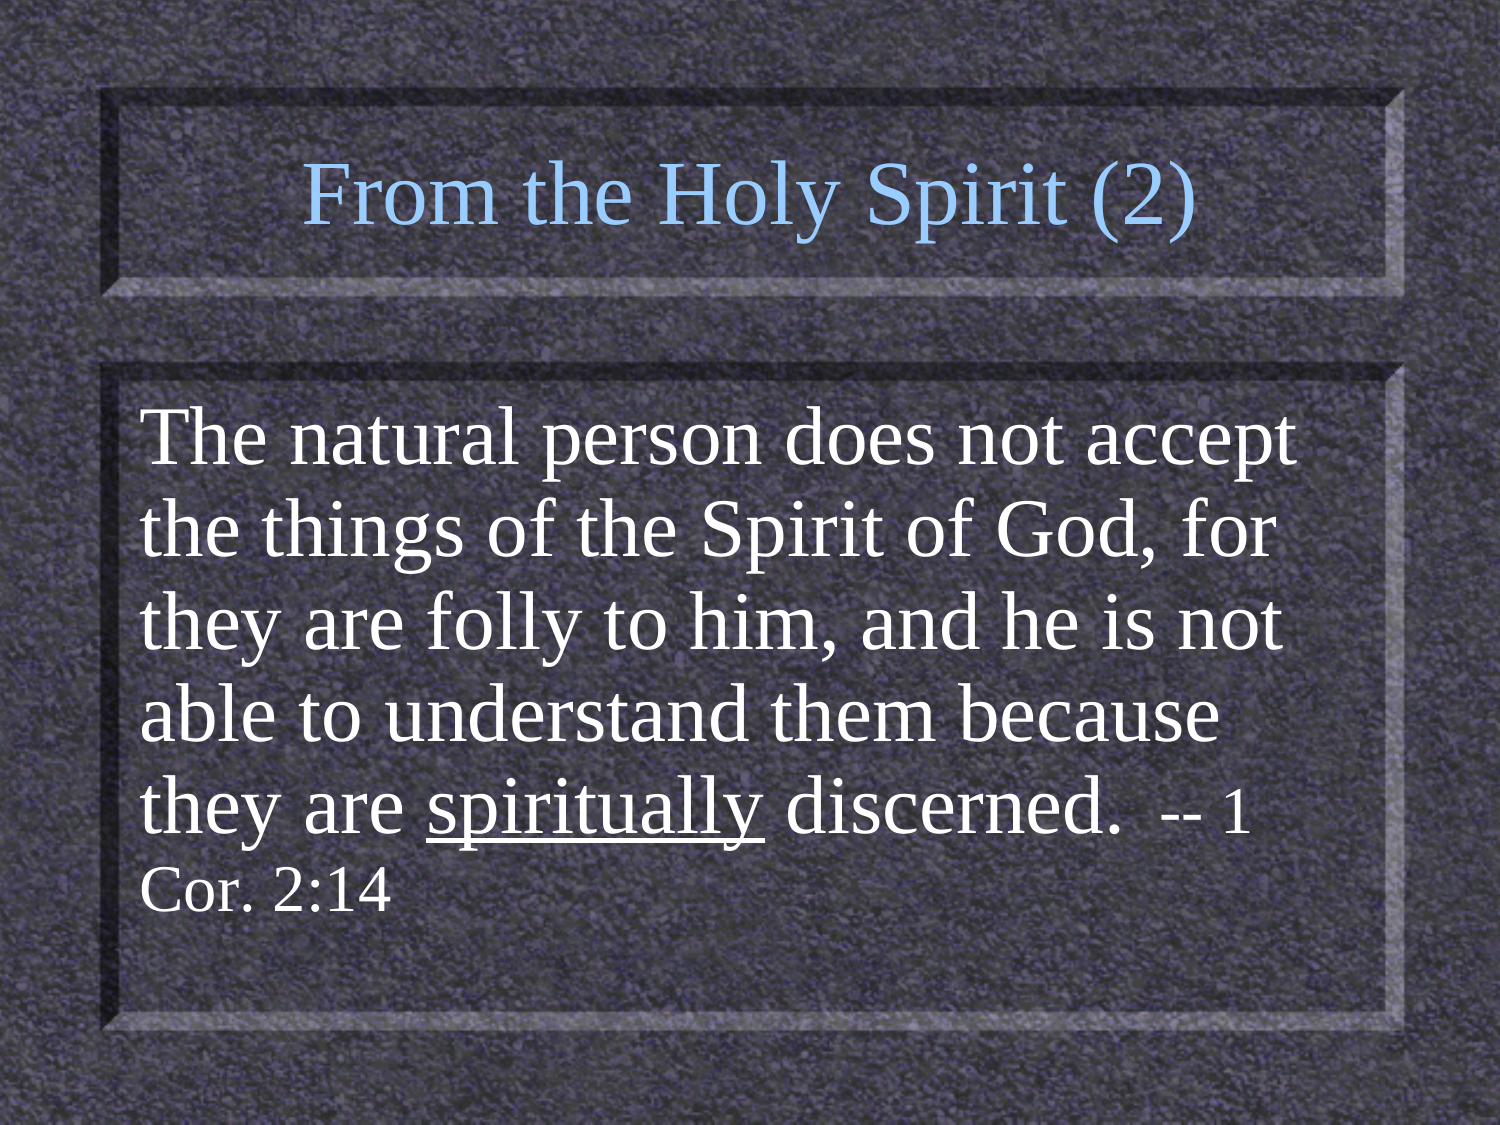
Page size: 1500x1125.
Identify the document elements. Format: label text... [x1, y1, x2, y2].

picture [0, 0, 1500, 1125]
text_box The natural person does not accept the things of the Spirit of God, for they are folly to him, and he is not able to understand them because they are spiritually discerned. -- 1 Cor. 2:14 [124, 382, 1362, 934]
title From the Holy Spirit (2) [150, 83, 1351, 304]
